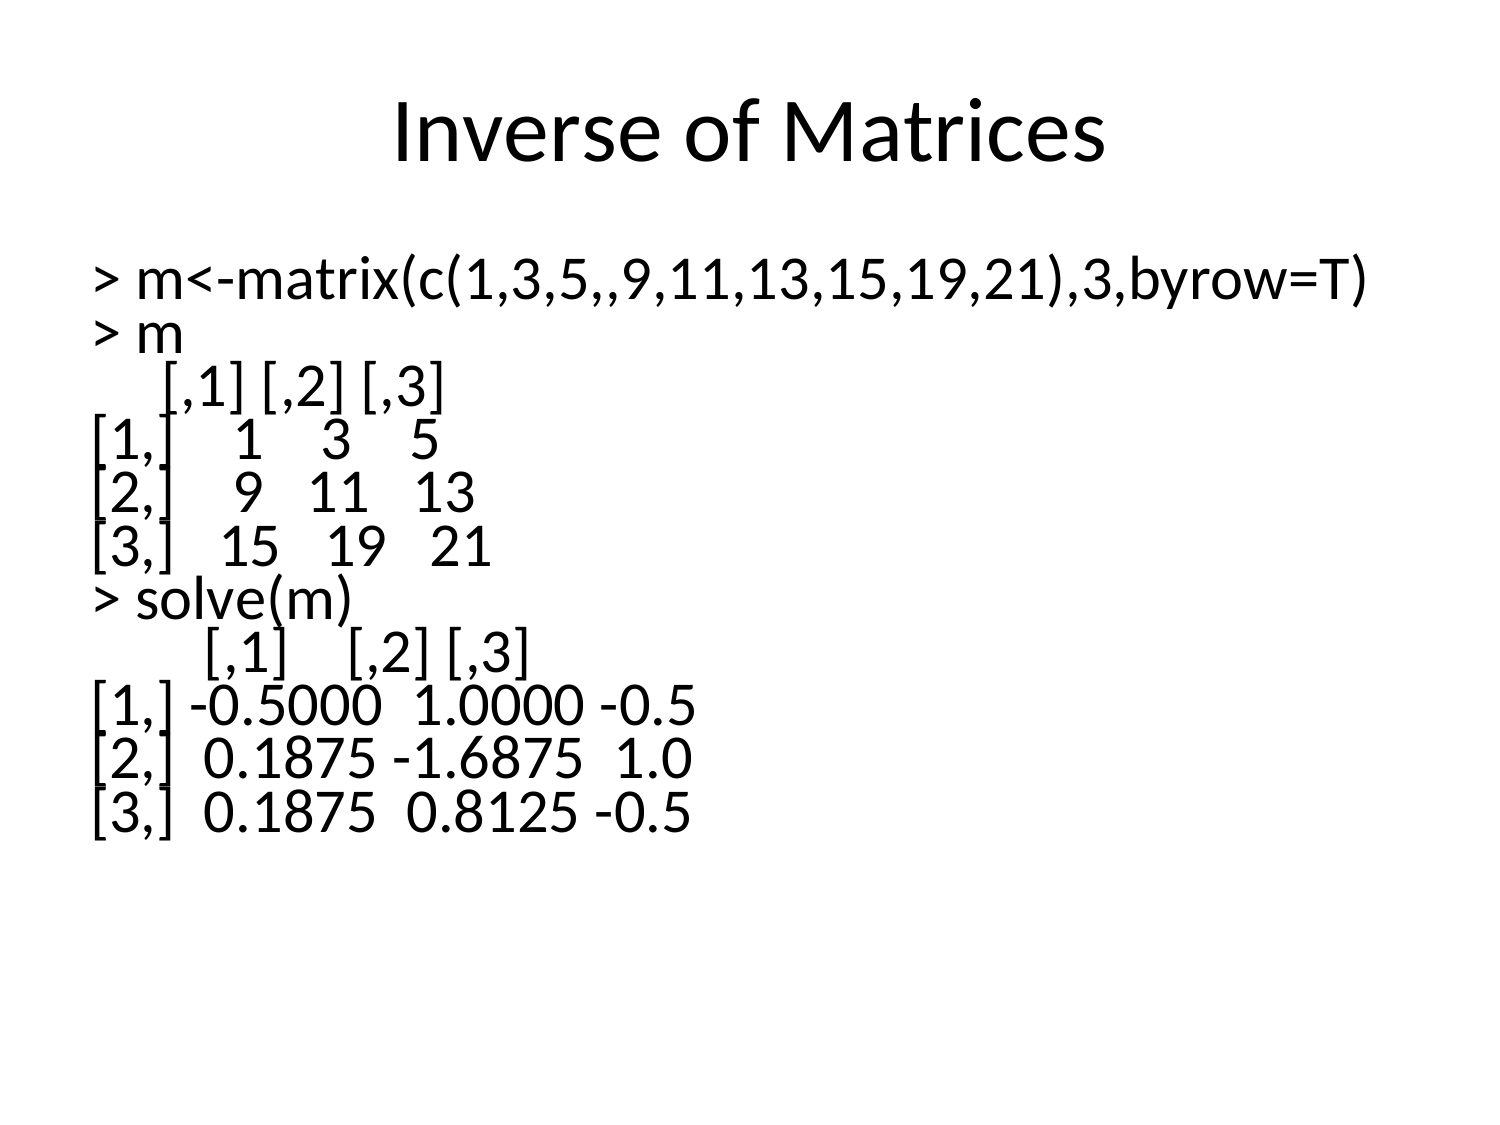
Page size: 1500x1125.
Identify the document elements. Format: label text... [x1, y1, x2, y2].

title Inverse of Matrices [75, 45, 1426, 233]
list > m<-matrix(c(1,3,5,,9,11,13,15,19,21),3,byrow=T) > m [,1] [,2] [,3] [1,] 1 3 5 [2,] 9 11 13 [3,] 15 19 21 > solve(m) [,1] [,2] [,3] [1,] -0.5000 1.0000 -0.5 [2,] 0.1875 -1.6875 1.0 [3,] 0.1875 0.8125 -0.5 [75, 262, 1426, 1006]
